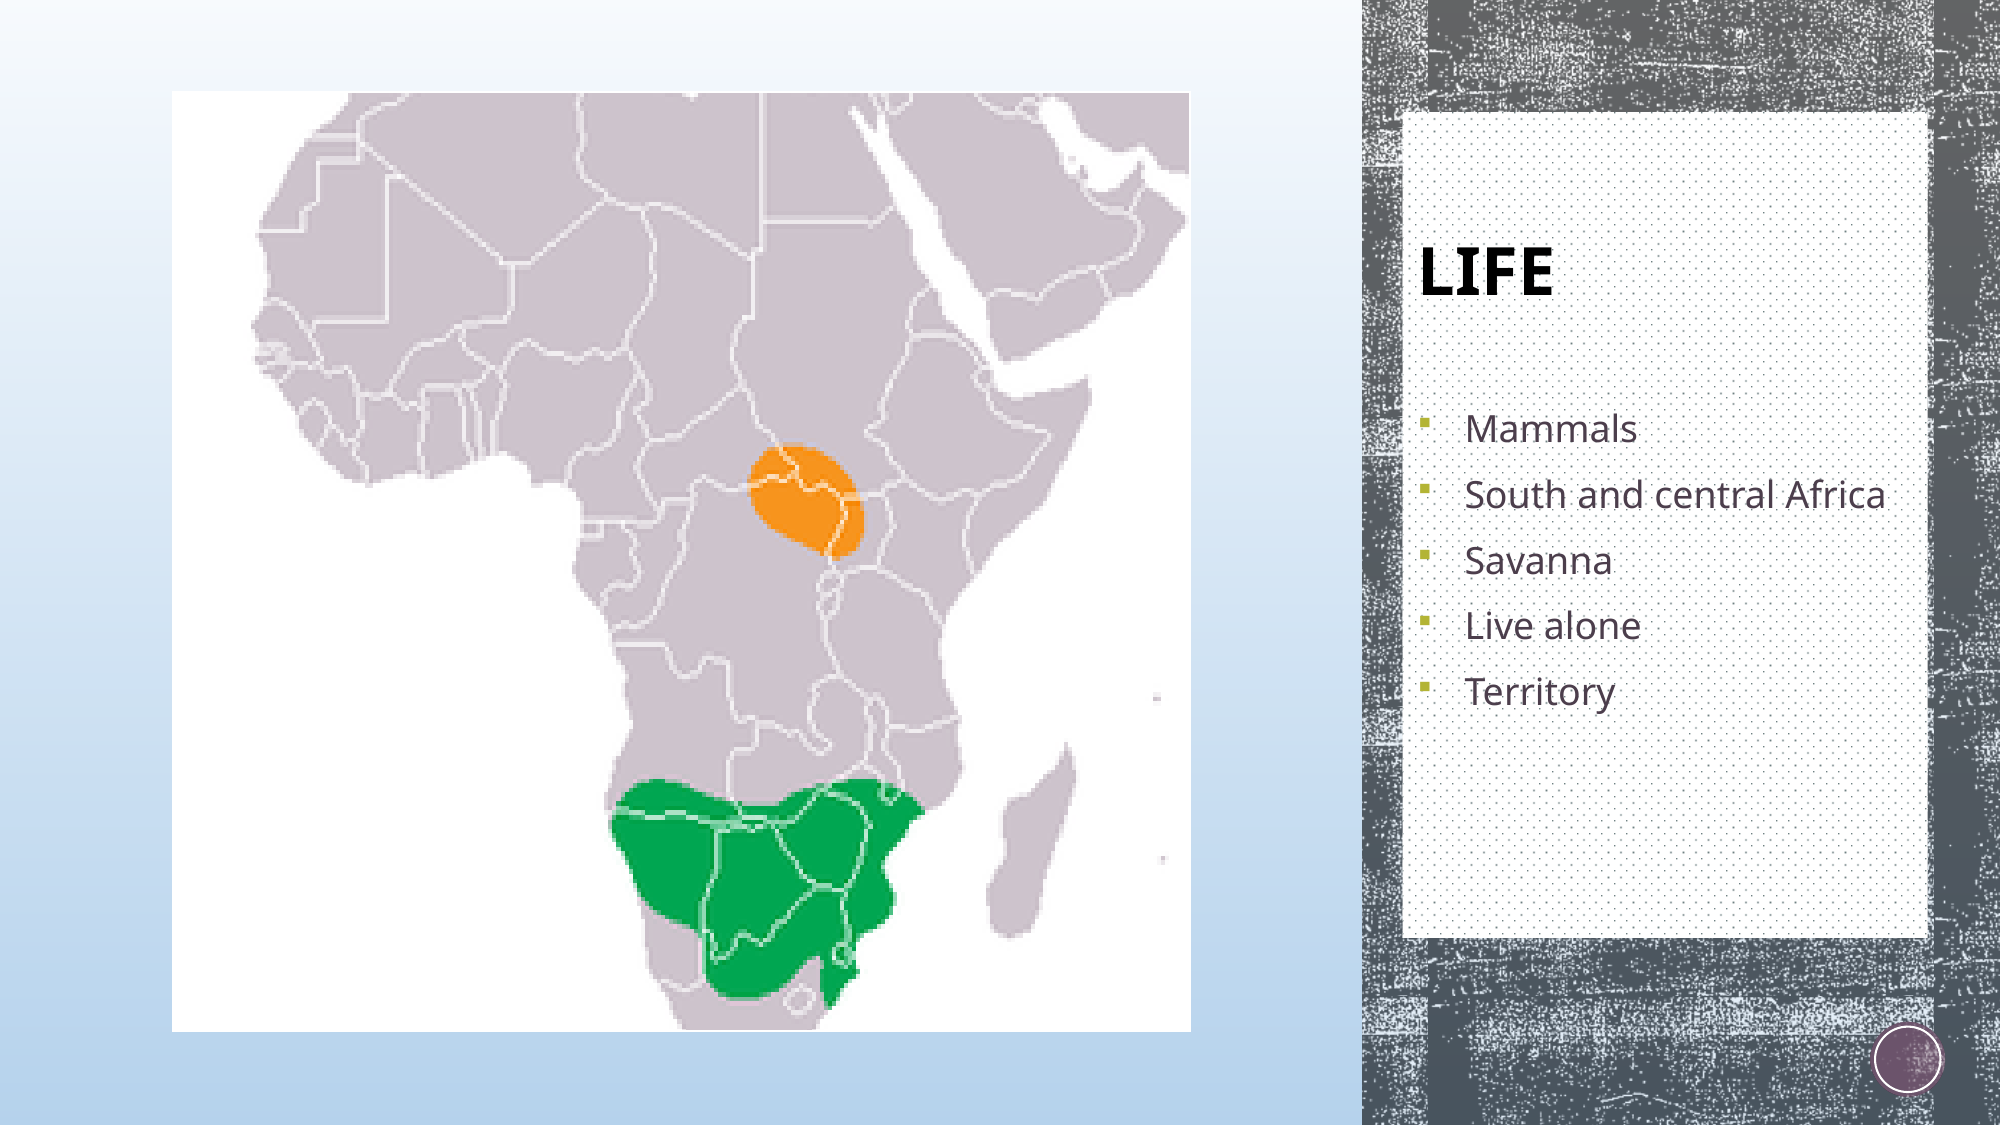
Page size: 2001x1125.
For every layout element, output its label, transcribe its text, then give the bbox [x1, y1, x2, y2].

list Mammals South and central Africa Savanna Live alone Territory [1402, 397, 1928, 938]
picture [1870, 1021, 1946, 1097]
title LIFE [1402, 112, 1928, 397]
picture [174, 92, 1190, 1031]
